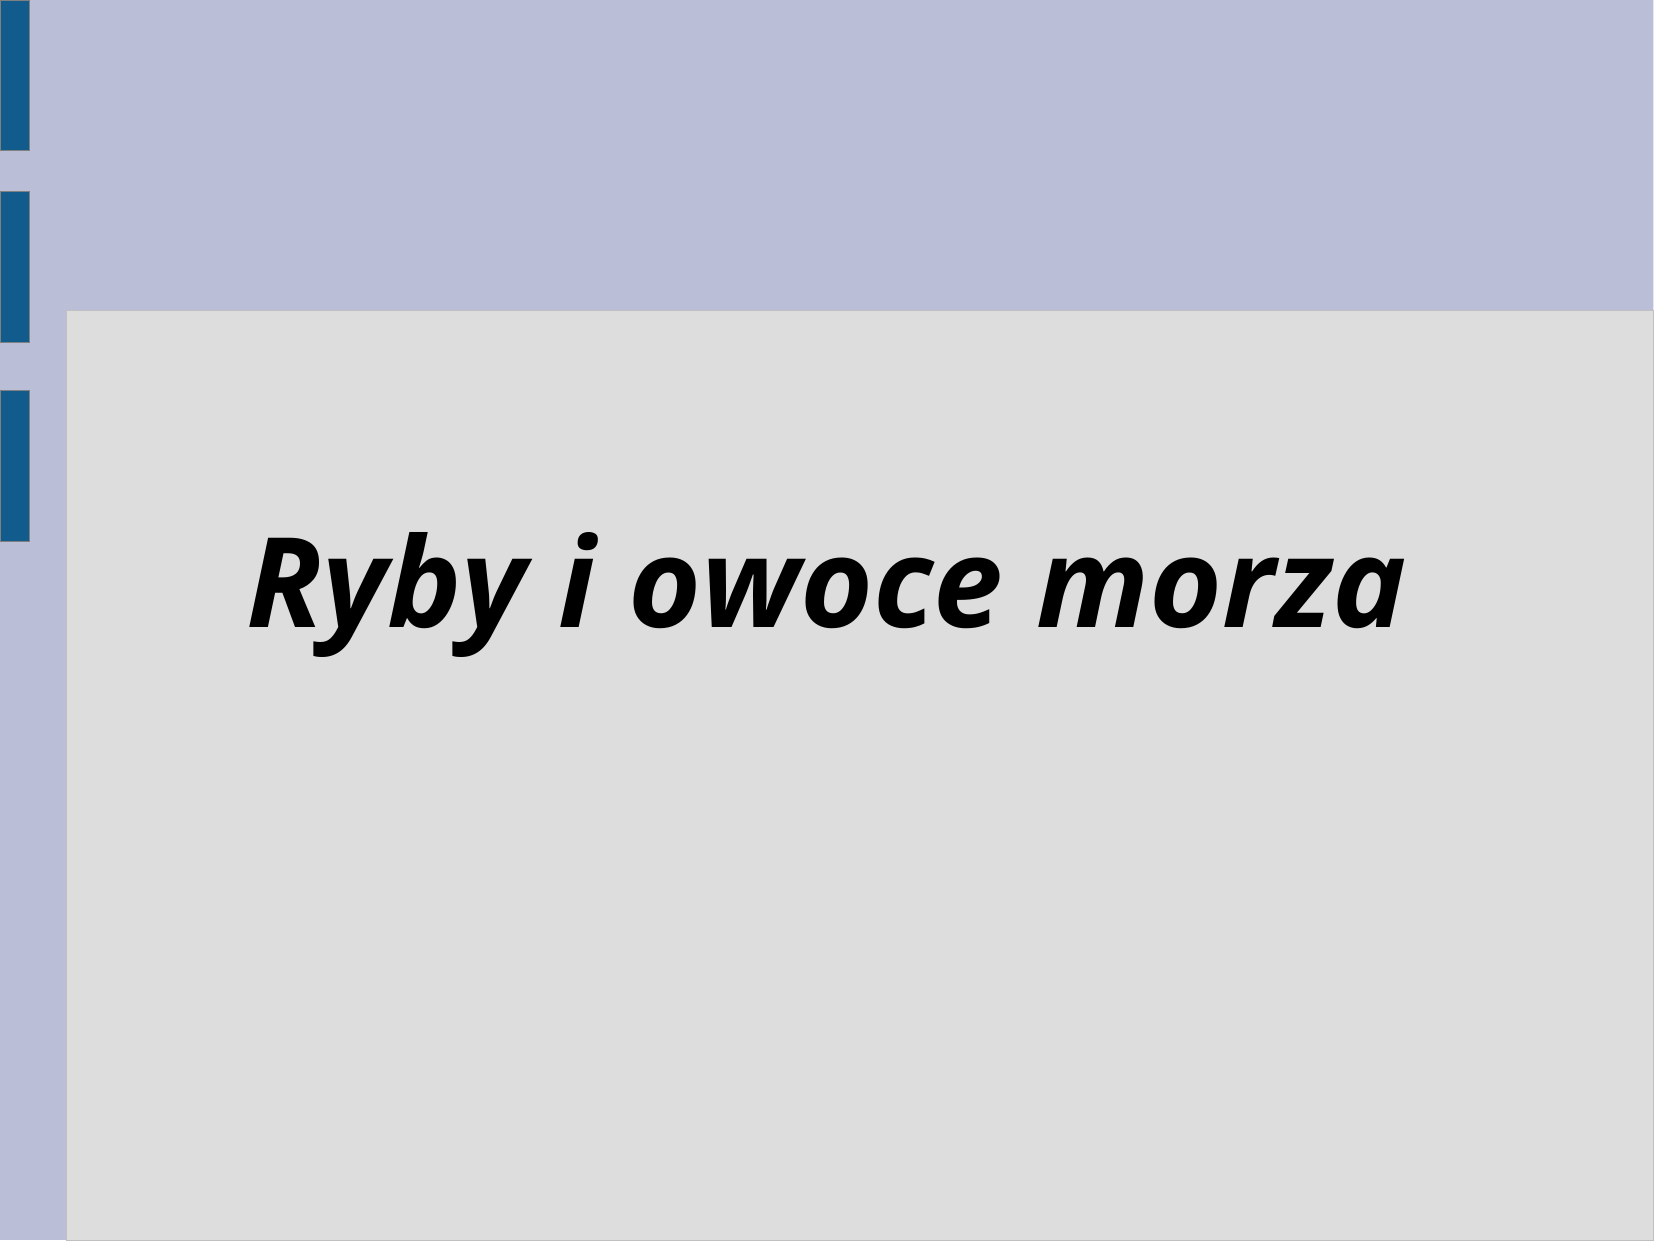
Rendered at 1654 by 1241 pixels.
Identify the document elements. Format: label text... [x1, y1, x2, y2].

subtitle Ryby i owoce morza [82, 49, 1571, 1109]
